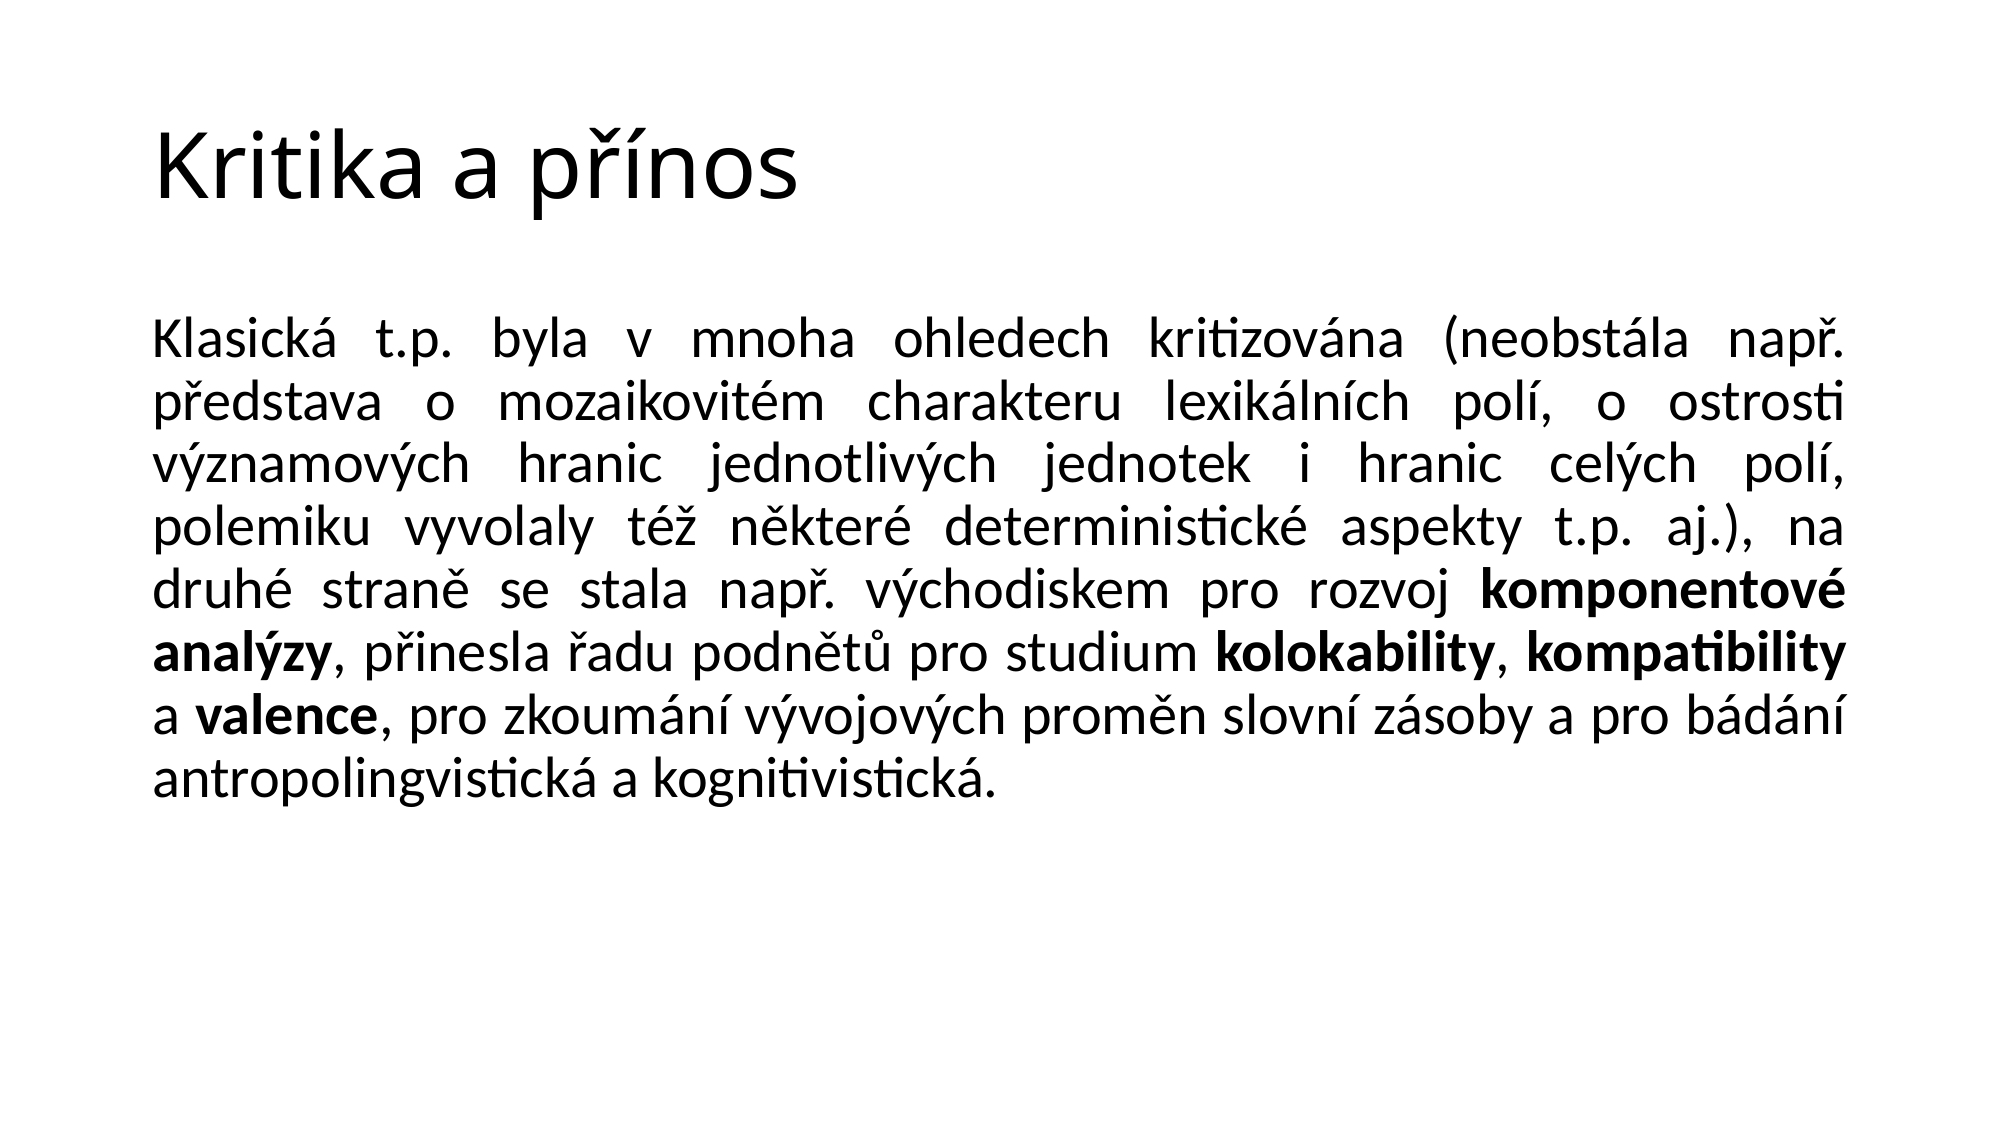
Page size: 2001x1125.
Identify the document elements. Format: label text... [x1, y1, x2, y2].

title Kritika a přínos [137, 59, 1863, 278]
list Klasická t.p. byla v mnoha ohledech kritizována (neobstála např. představa o mozaikovitém charakteru lexikálních polí, o ostrosti významových hranic jednotlivých jednotek i hranic celých polí, polemiku vyvolaly též některé deterministické aspekty t.p. aj.), na druhé straně se stala např. východiskem pro rozvoj komponentové analýzy, přinesla řadu podnětů pro studium kolokability, kompatibility a valence, pro zkoumání vývojových proměn slovní zásoby a pro bádání antropolingvistická a kognitivistická. [137, 299, 1863, 1014]
